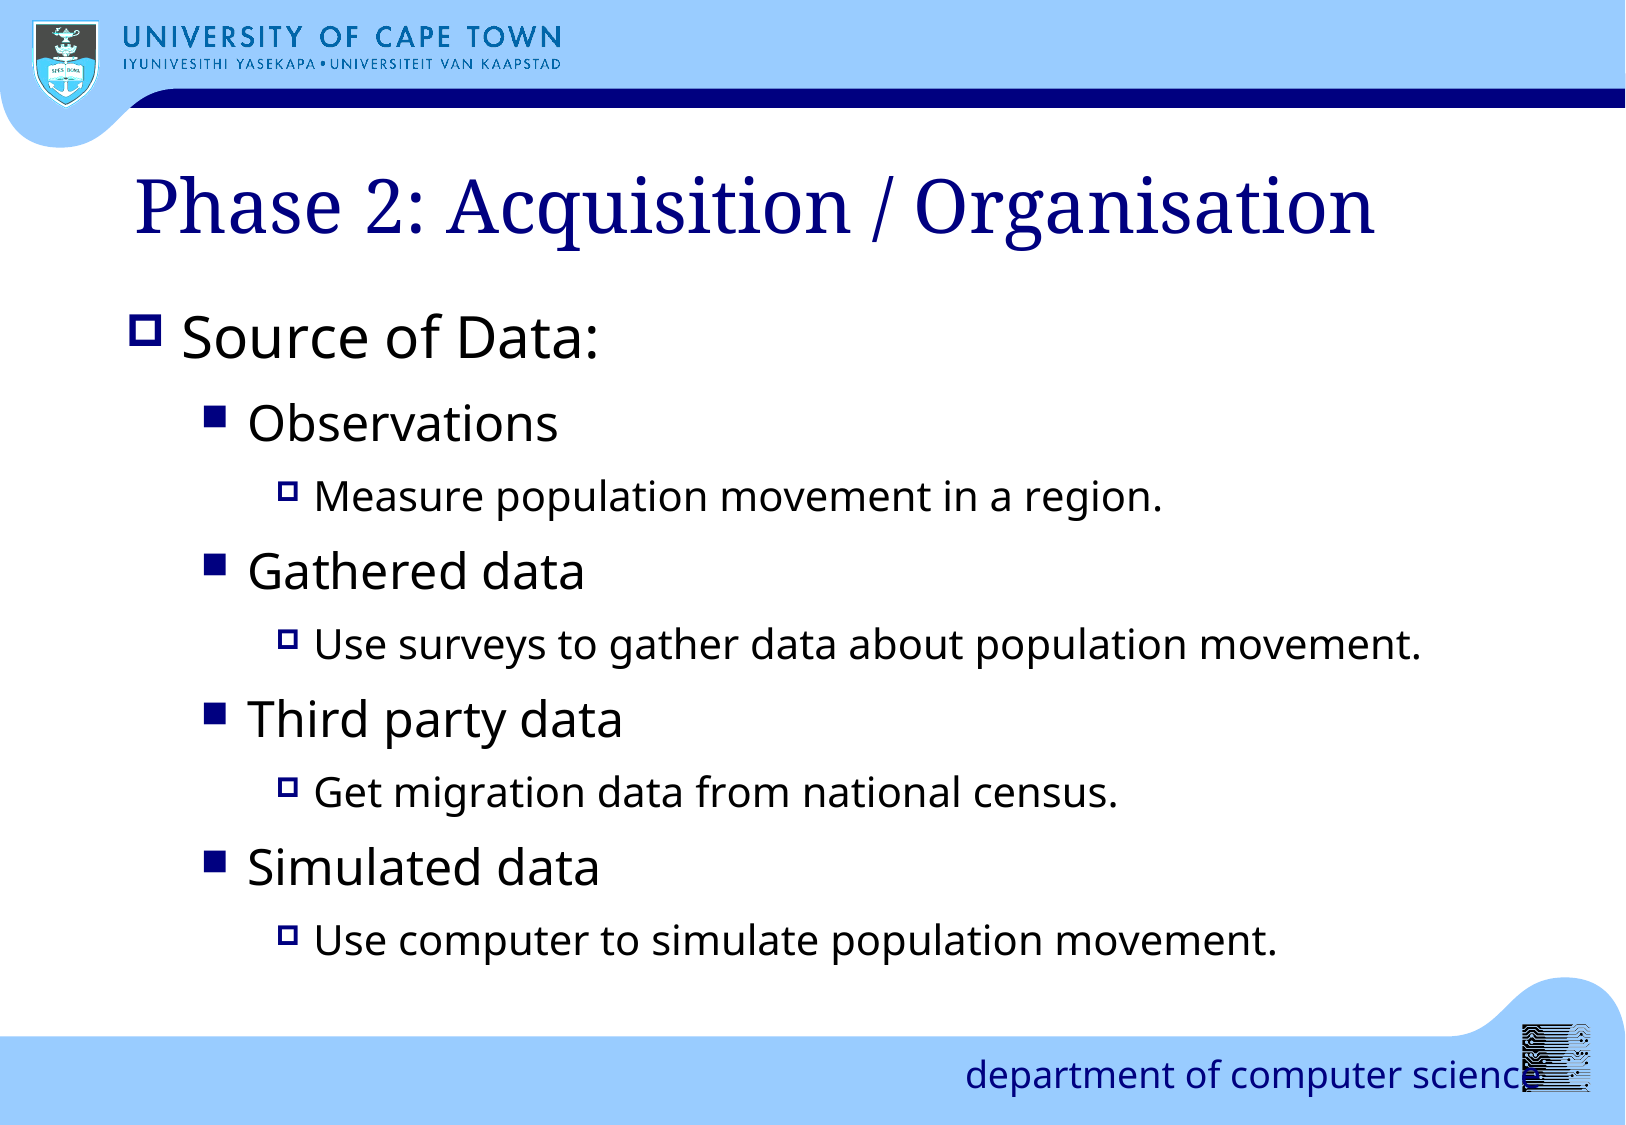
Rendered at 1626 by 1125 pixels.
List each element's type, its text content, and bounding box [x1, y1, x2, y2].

list Source of Data: Observations Measure population movement in a region. Gathered data Use surveys to gather data about population movement. Third party data Get migration data from national census. Simulated data Use computer to simulate population movement. [125, 296, 1570, 949]
picture [1522, 1024, 1591, 1092]
picture [1526, 1070, 1536, 1076]
title Phase 2: Acquisition / Organisation [134, 140, 1571, 268]
picture [120, 23, 563, 71]
